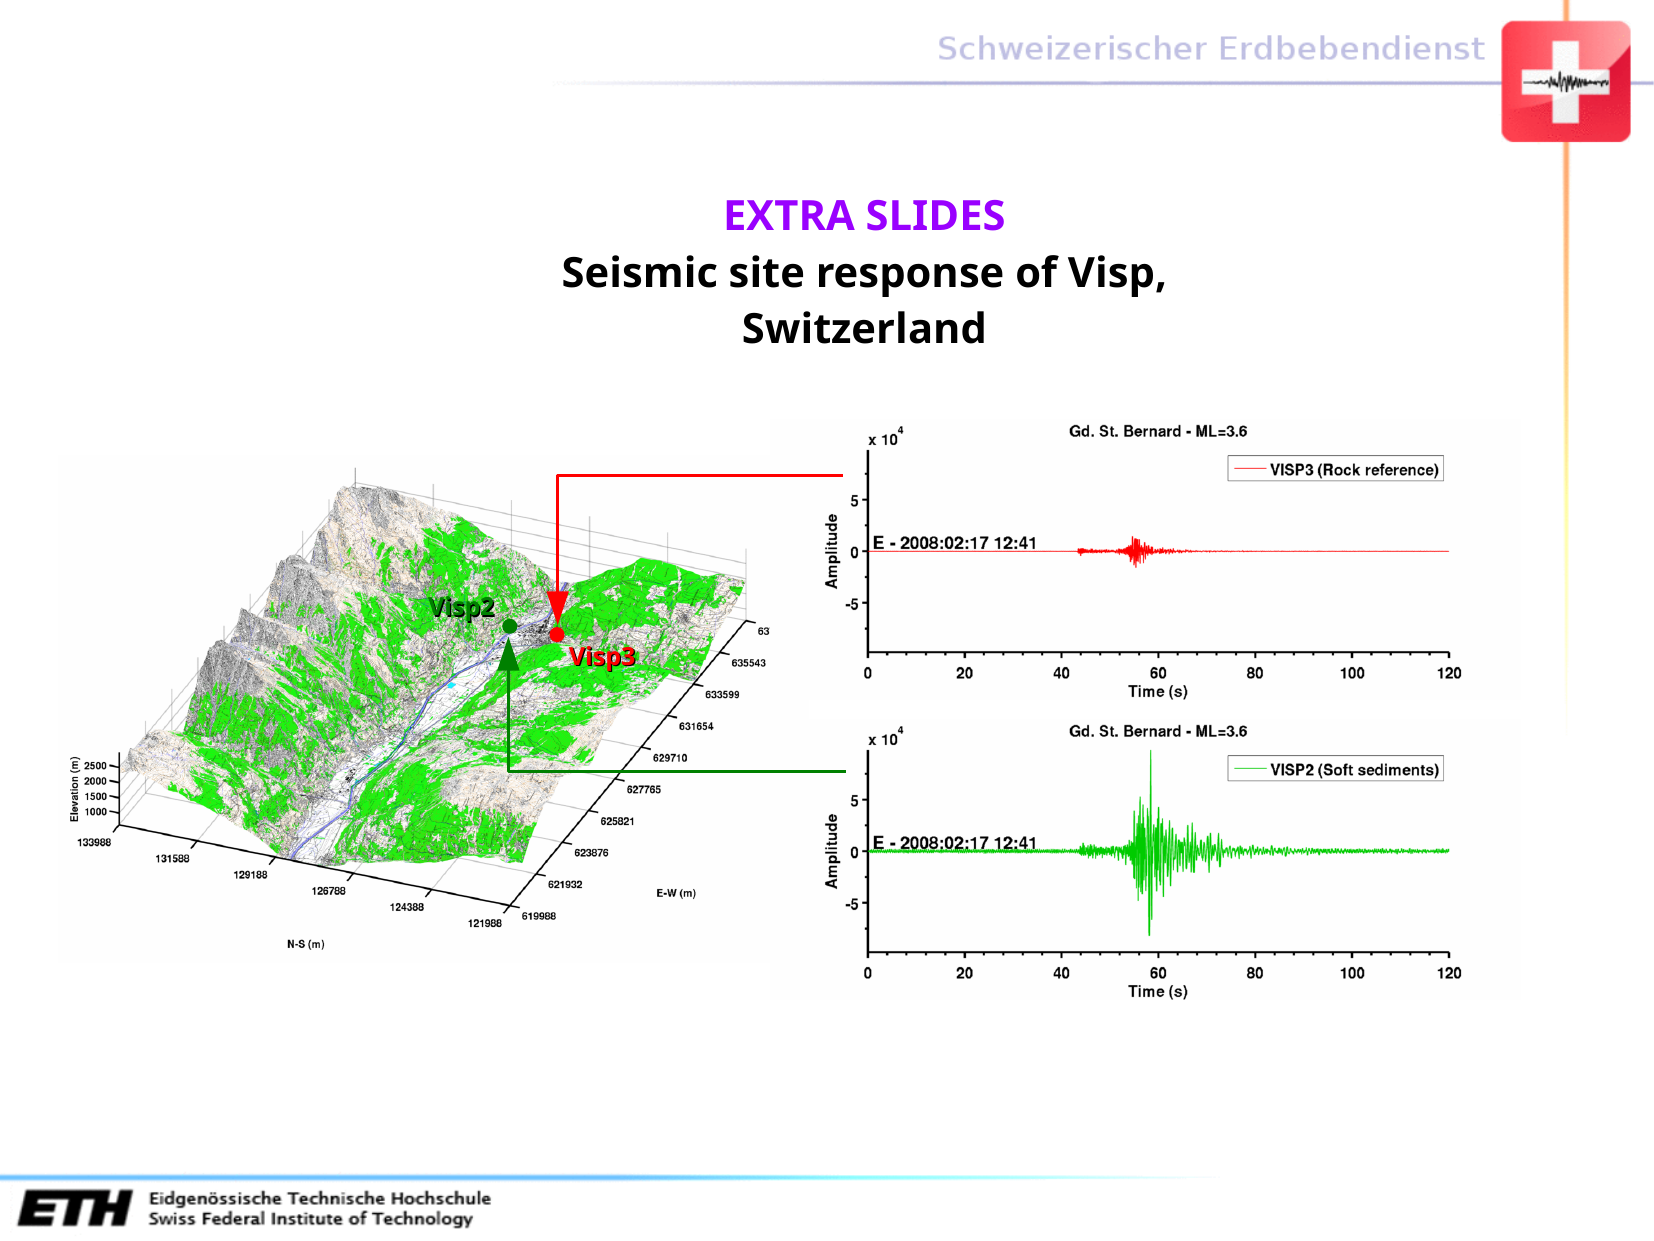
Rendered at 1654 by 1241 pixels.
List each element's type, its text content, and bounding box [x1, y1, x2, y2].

text_box Visp3 [545, 630, 659, 679]
text_box Visp2 [395, 581, 527, 629]
picture [0, 0, 1654, 1241]
text_box EXTRA SLIDES Seismic site response of Visp, Switzerland [525, 177, 1205, 331]
